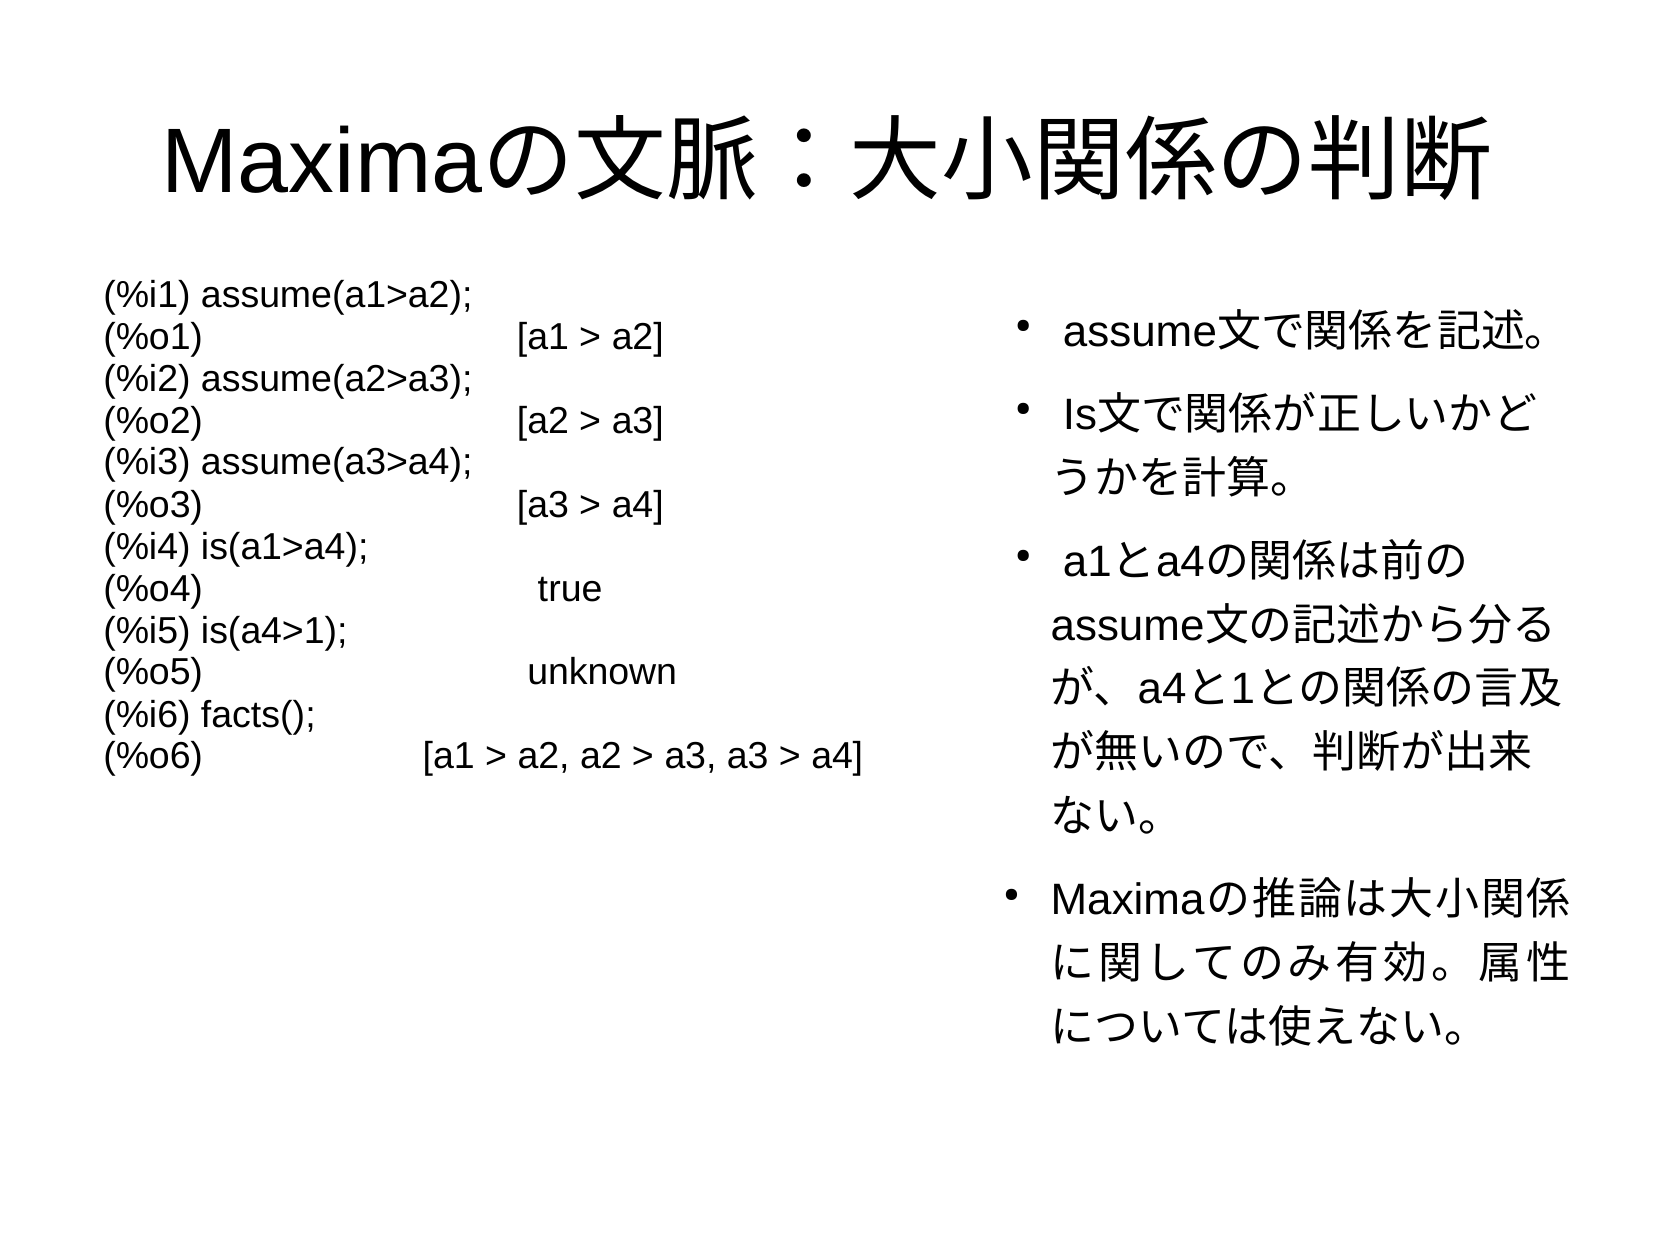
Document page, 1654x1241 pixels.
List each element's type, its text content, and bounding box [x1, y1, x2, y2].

title Maximaの文脈：大小関係の判断 [82, 49, 1571, 257]
text_box (%i1) assume(a1>a2); (%o1) [a1 > a2] (%i2) assume(a2>a3); (%o2) [a2 > a3] (%i3) assume(a3>a4); (%o3) [a3 > a4] (%i4) is(a1>a4); (%o4) true (%i5) is(a4>1); (%o5) unknown (%i6) facts(); (%o6) [a1 > a2, a2 > a3, a3 > a4] [88, 265, 945, 886]
list assume文で関係を記述。 Is文で関係が正しいかどうかを計算。 a1とa4の関係は前のassume文の記述から分るが、a4と1との関係の言及が無いので、判断が出来ない。 Maximaの推論は大小関係に関してのみ有効。属性については使えない。 [1003, 295, 1571, 1109]
